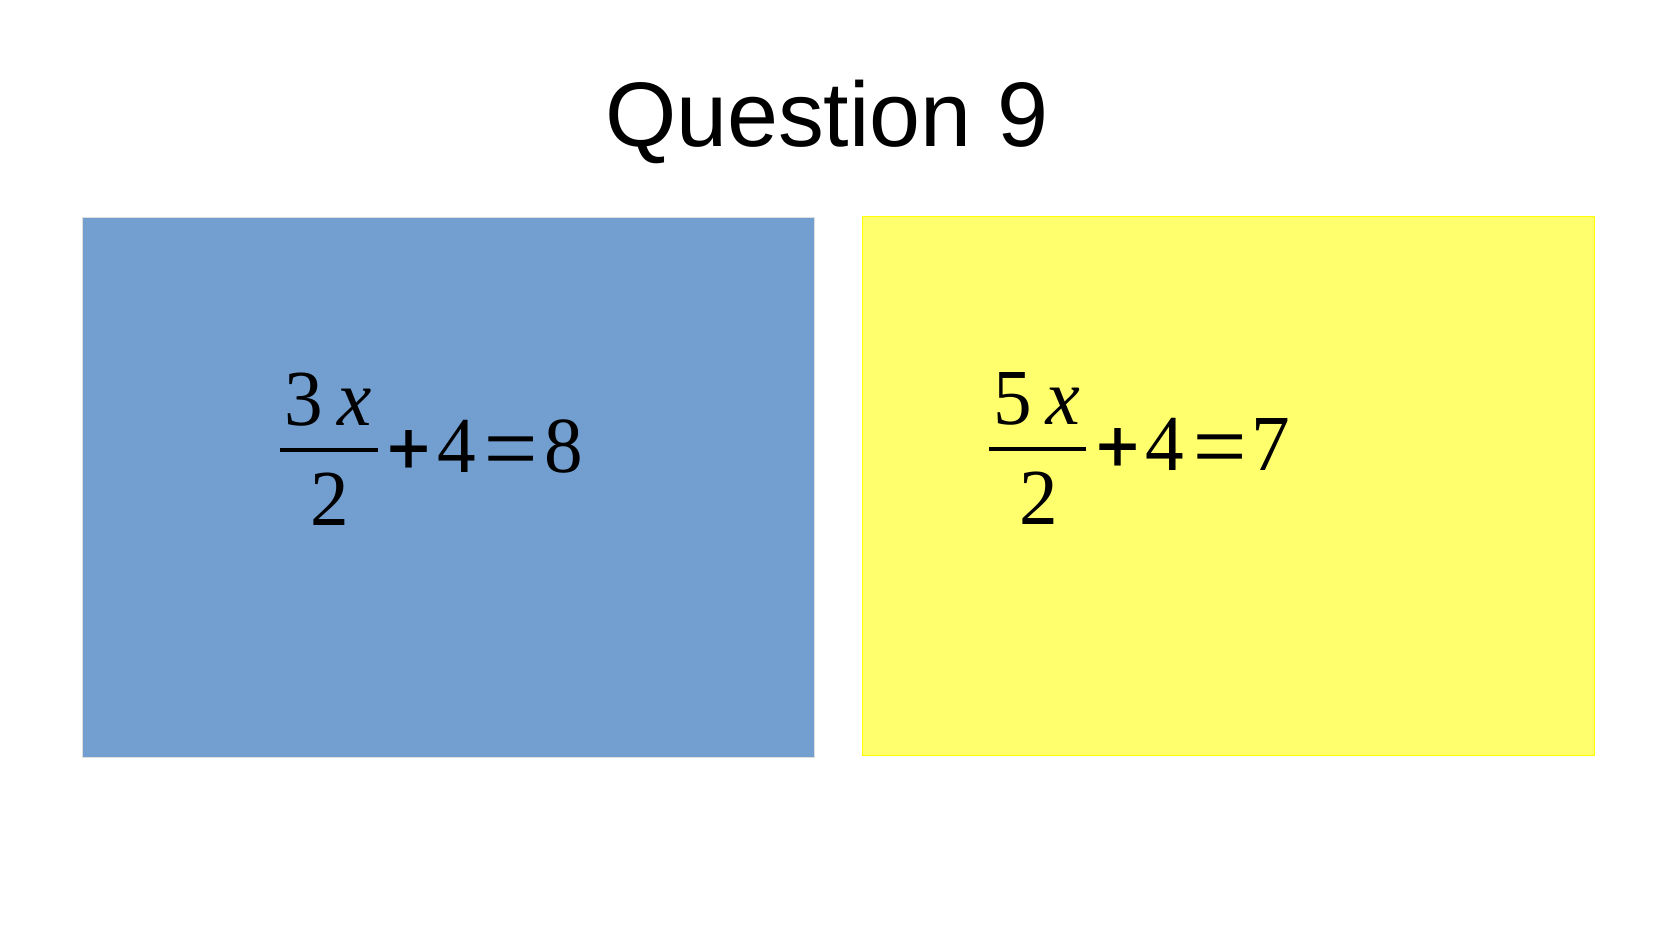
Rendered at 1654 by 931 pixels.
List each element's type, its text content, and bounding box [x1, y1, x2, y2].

title Question 9 [82, 37, 1571, 193]
chart [85, 213, 97, 302]
text_box [862, 216, 1595, 756]
chart [271, 355, 590, 544]
chart [980, 354, 1298, 543]
text_box [82, 217, 815, 758]
